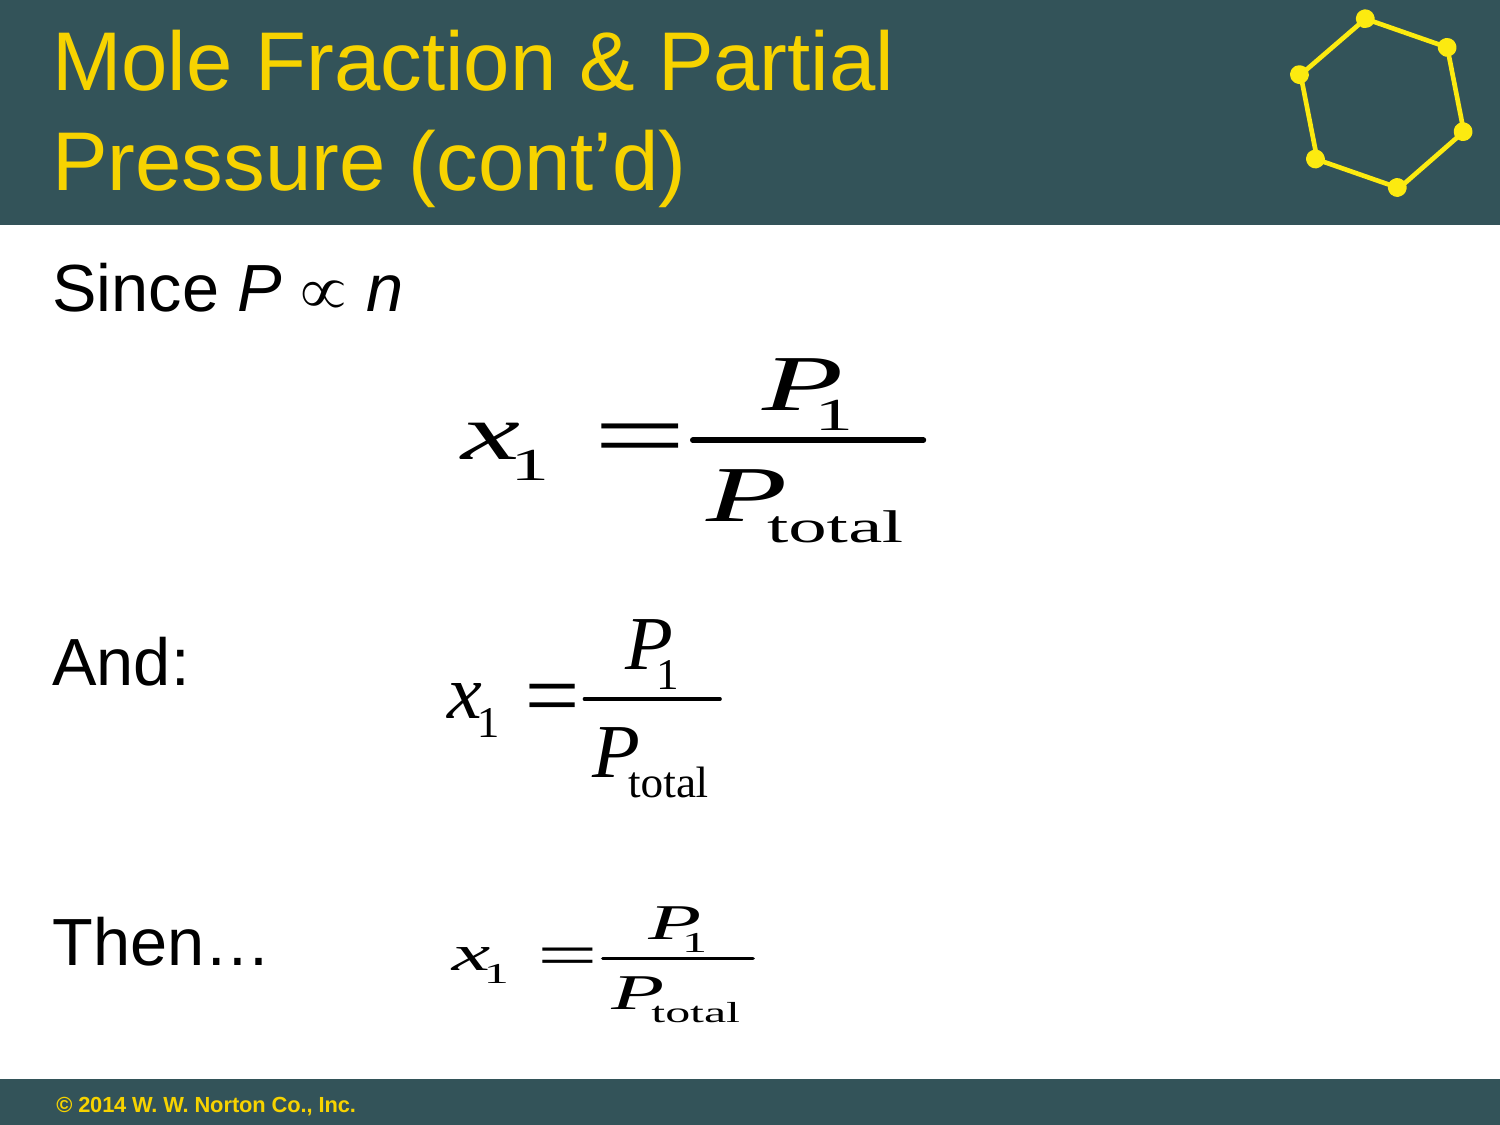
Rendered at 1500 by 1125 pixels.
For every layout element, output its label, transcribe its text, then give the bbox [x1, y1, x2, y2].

chart [432, 597, 739, 814]
chart [434, 891, 774, 1034]
list Since P  n And: Then… [37, 237, 1463, 1121]
chart [434, 334, 955, 560]
title Mole Fraction & Partial Pressure (cont’d) [37, 19, 1118, 195]
